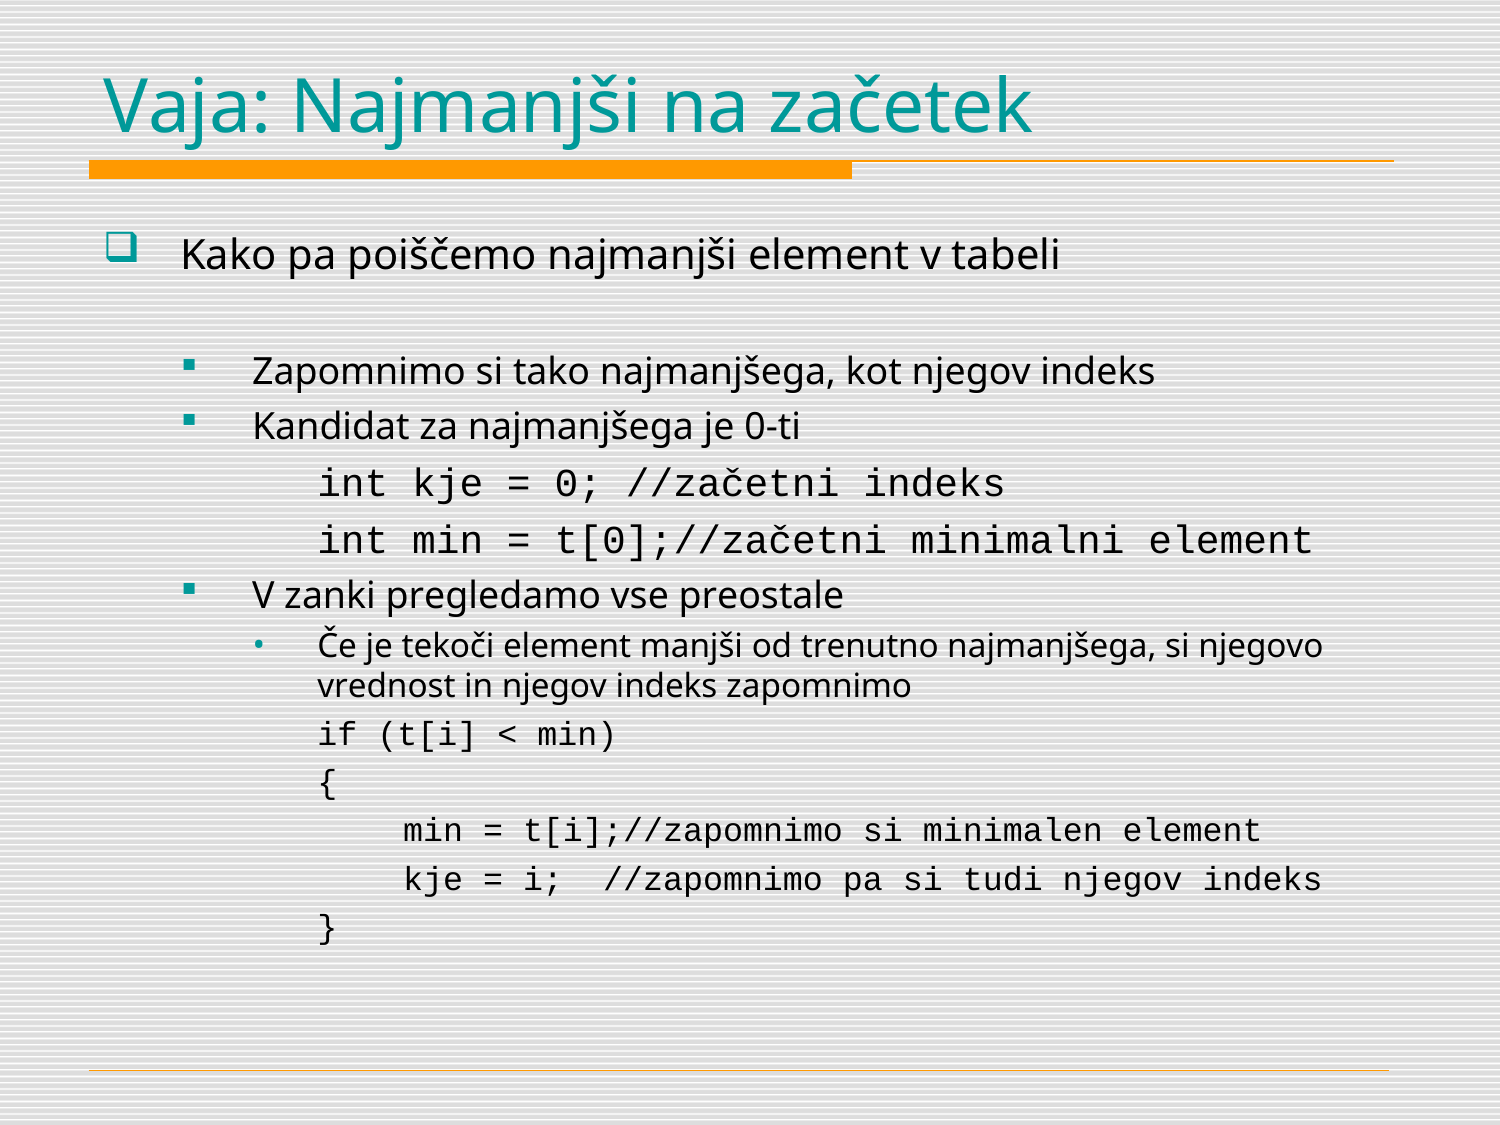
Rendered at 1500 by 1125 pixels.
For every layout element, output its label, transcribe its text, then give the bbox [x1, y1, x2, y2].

picture [0, 0, 1500, 1125]
list Kako pa poiščemo najmanjši element v tabeli Zapomnimo si tako najmanjšega, kot njegov indeks Kandidat za najmanjšega je 0-ti int kje = 0; //začetni indeks int min = t[0];//začetni minimalni element V zanki pregledamo vse preostale Če je tekoči element manjši od trenutno najmanjšega, si njegovo vrednost in njegov indeks zapomnimo if (t[i] < min) { min = t[i];//zapomnimo si minimalen element kje = i; //zapomnimo pa si tudi njegov indeks } [88, 220, 1401, 1059]
title Vaja: Najmanjši na začetek [88, 42, 1401, 155]
